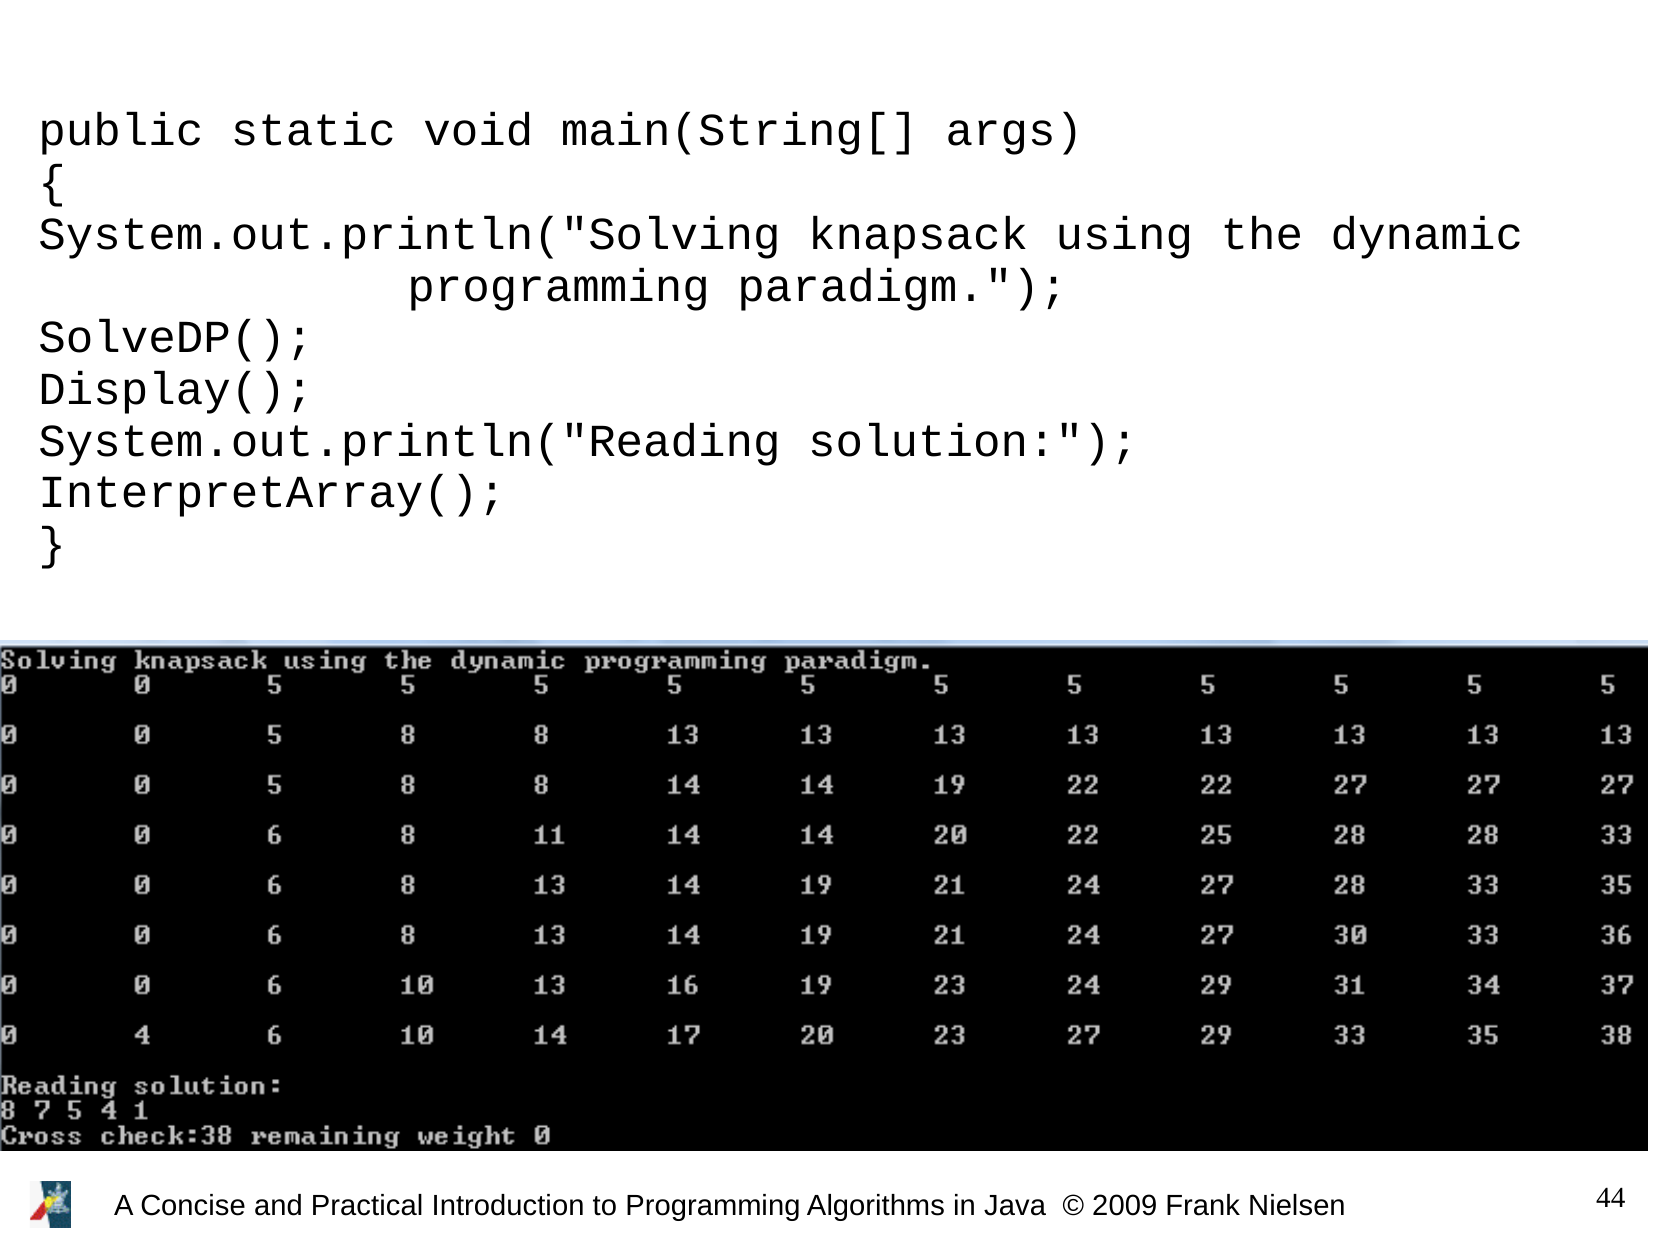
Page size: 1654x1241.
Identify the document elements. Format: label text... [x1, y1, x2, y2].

picture [29, 1181, 71, 1228]
text_box public static void main(String[] args) { System.out.println("Solving knapsack using the dynamic programming paradigm."); SolveDP(); Display(); System.out.println("Reading solution:"); InterpretArray(); } [23, 100, 1625, 555]
picture [0, 640, 1648, 1151]
